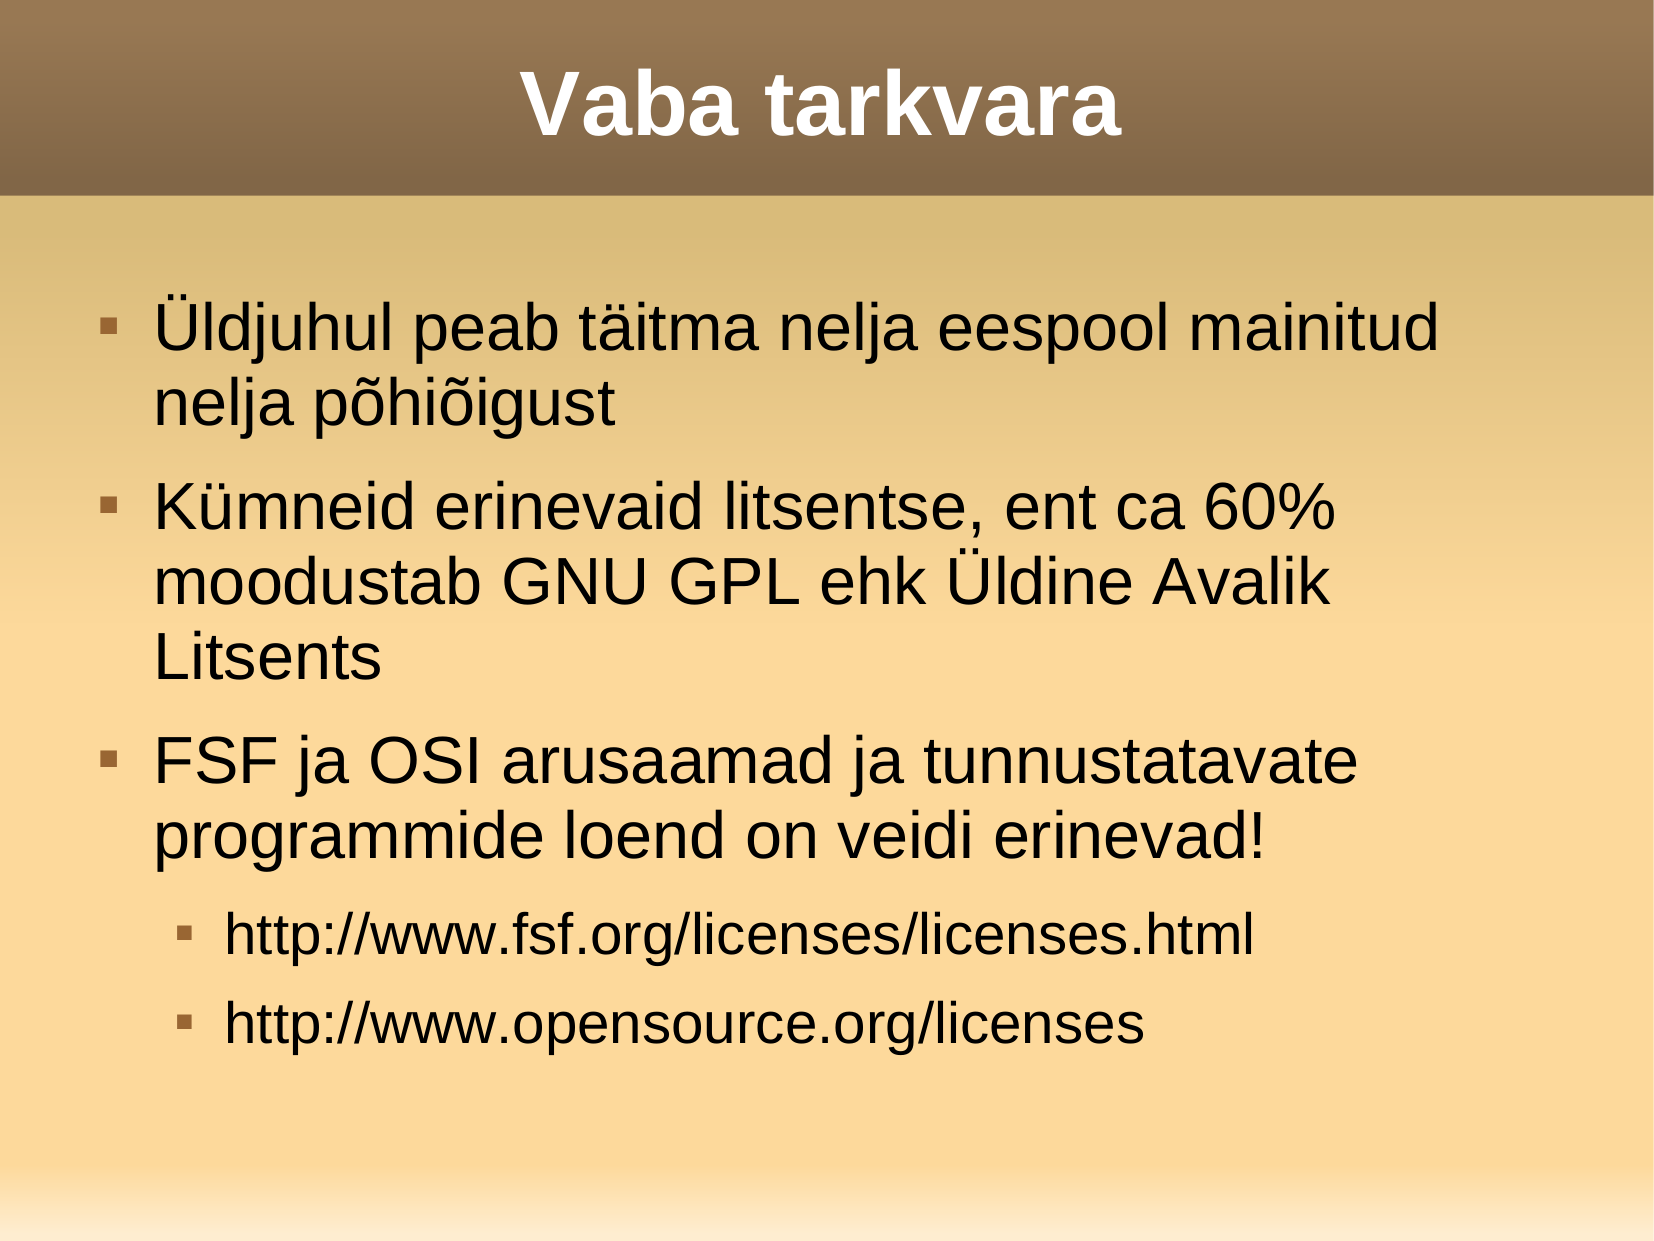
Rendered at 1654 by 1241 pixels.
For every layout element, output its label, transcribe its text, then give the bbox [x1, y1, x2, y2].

title Vaba tarkvara [76, 7, 1565, 200]
picture [0, 0, 1654, 1241]
list Üldjuhul peab täitma nelja eespool mainitud nelja põhiõigust Kümneid erinevaid litsentse, ent ca 60% moodustab GNU GPL ehk Üldine Avalik Litsents FSF ja OSI arusaamad ja tunnustatavate programmide loend on veidi erinevad! http://www.fsf.org/licenses/licenses.html http://www.opensource.org/licenses [82, 290, 1571, 1094]
